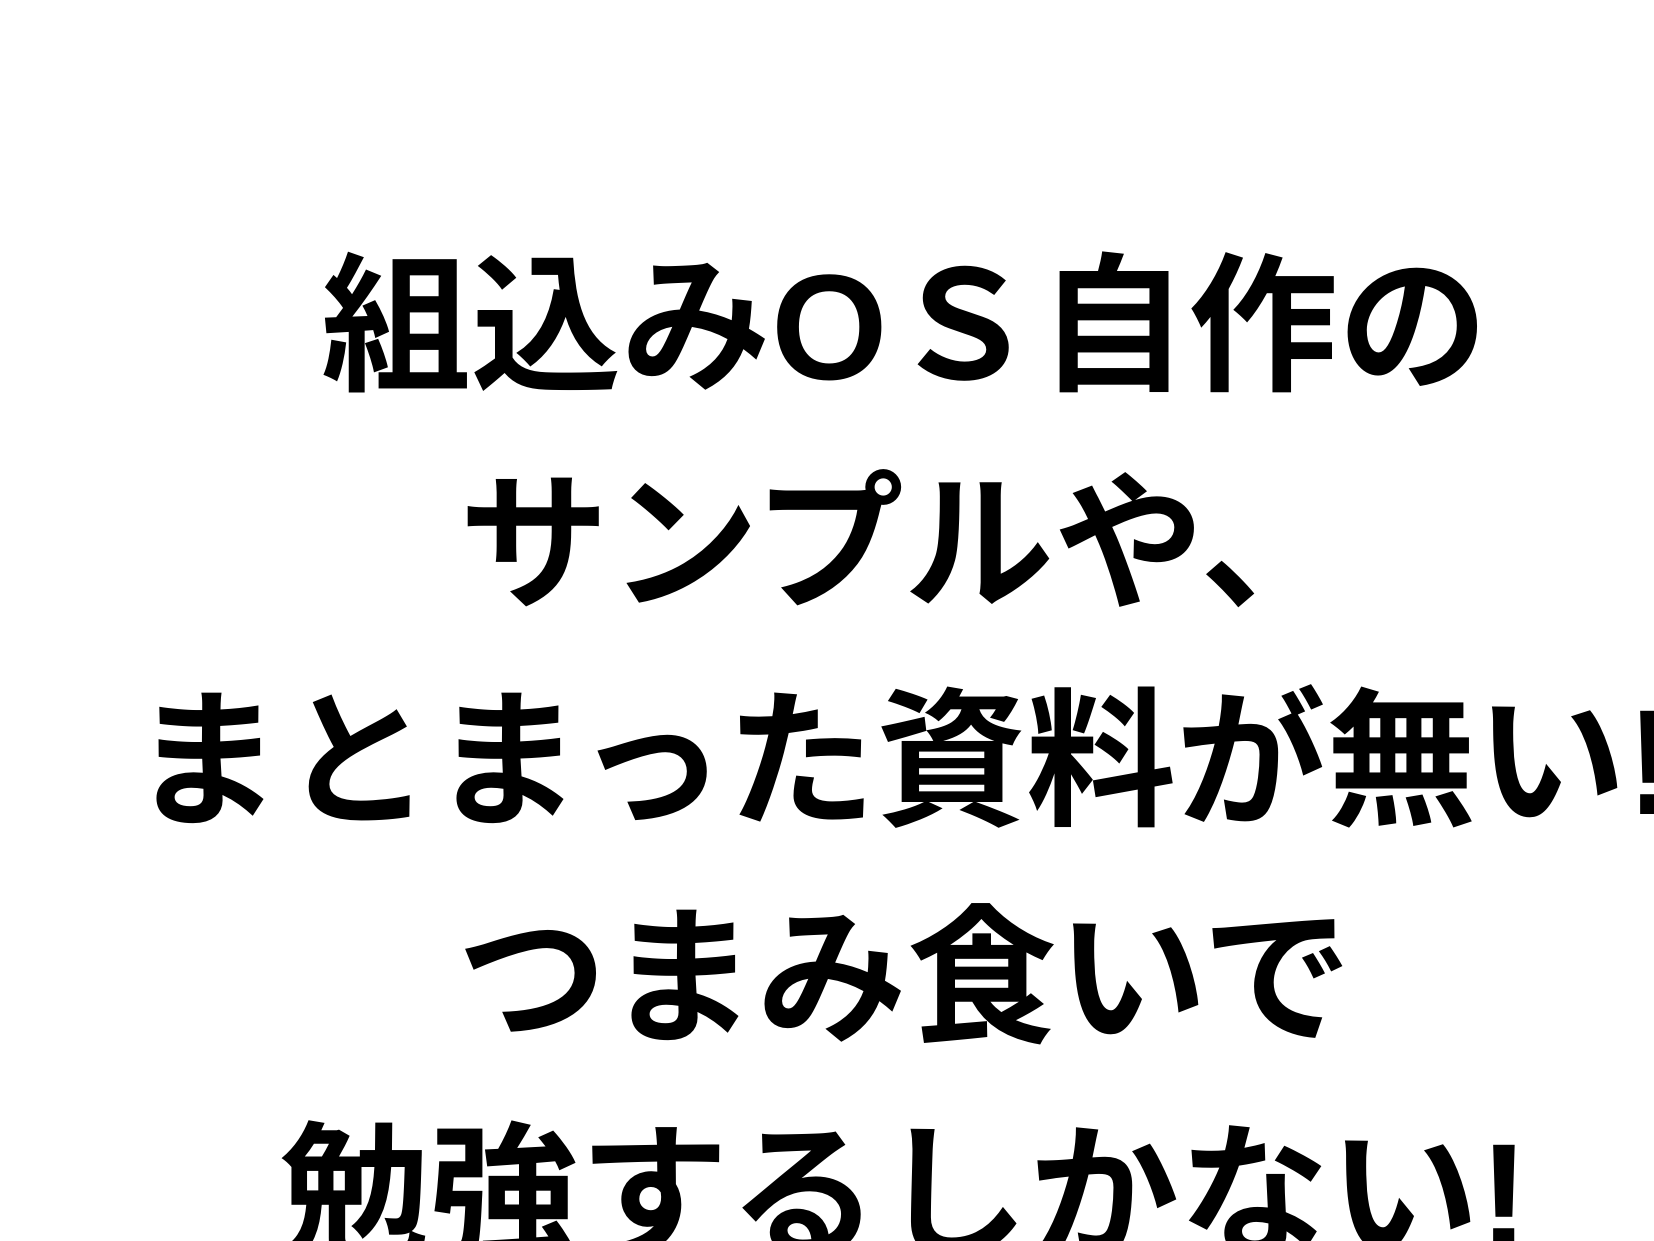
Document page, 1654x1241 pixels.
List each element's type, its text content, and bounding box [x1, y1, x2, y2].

text_box 組込みOＳ自作の サンプルや、 まとまった資料が無い! つまみ食いで 勉強するしかない! [118, 198, 1550, 1039]
